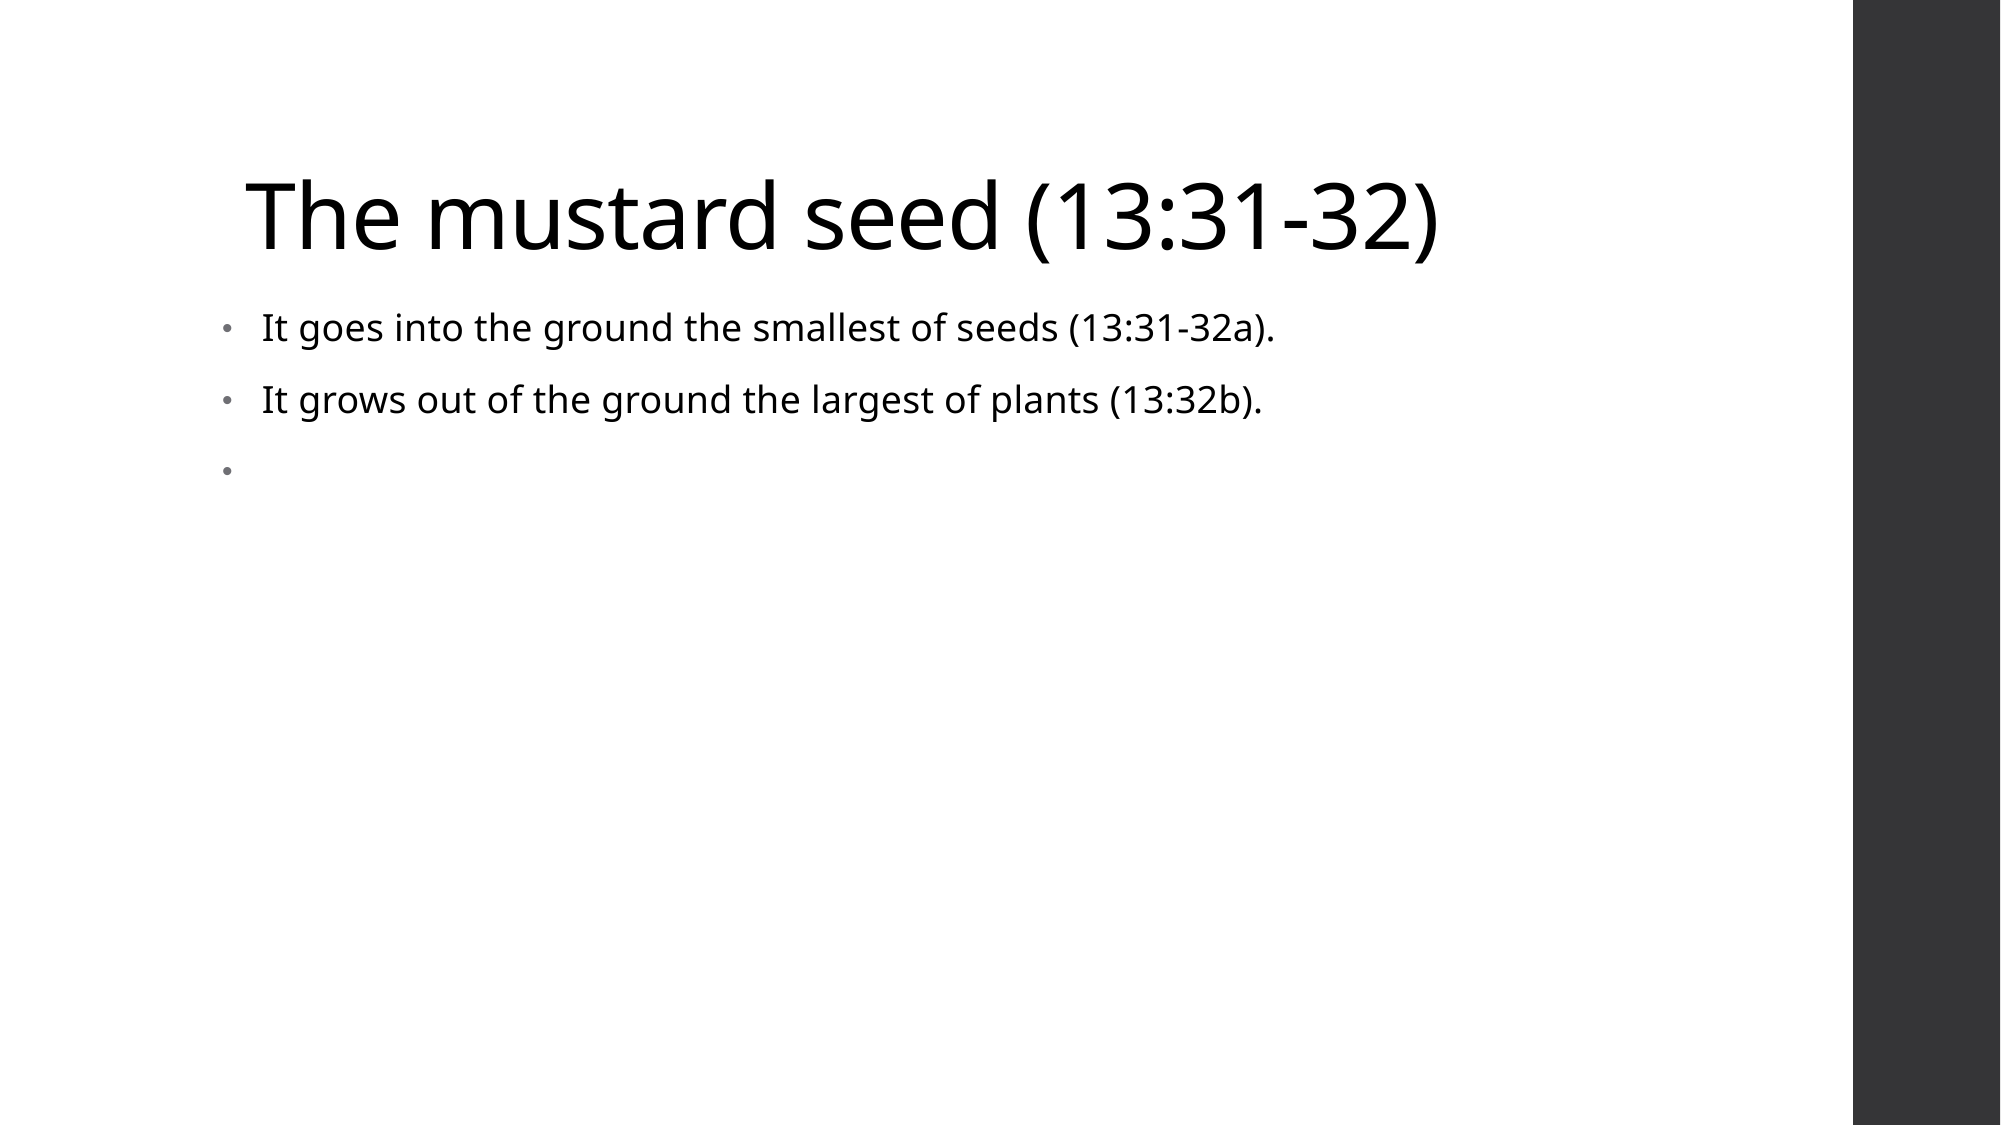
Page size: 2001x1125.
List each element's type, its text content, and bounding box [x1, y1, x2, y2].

list It goes into the ground the smallest of seeds (13:31-32a). It grows out of the ground the largest of plants (13:32b). [206, 299, 1617, 1014]
title The mustard seed (13:31-32) [206, 60, 1797, 278]
